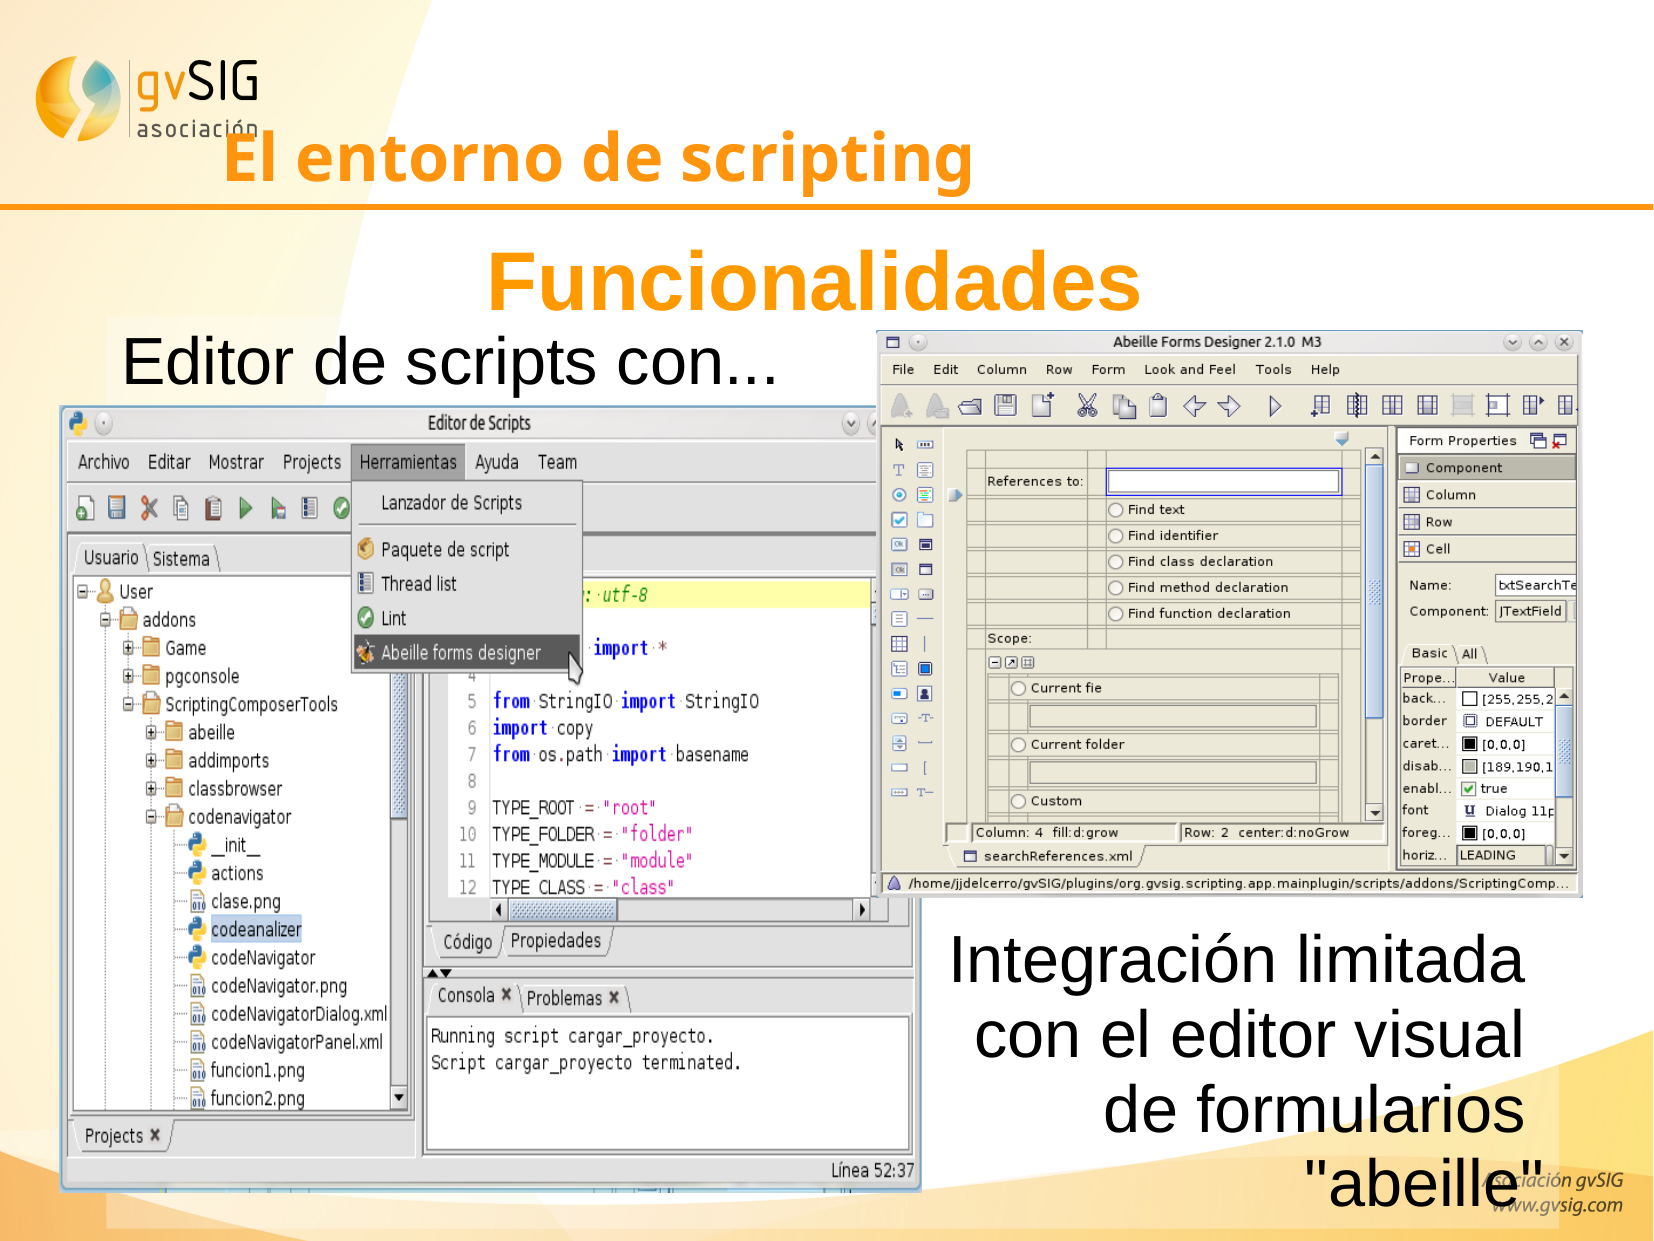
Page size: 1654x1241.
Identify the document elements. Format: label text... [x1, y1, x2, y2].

text_box Editor de scripts con... Integración limitada con el editor visual de formularios "abeille" [106, 898, 1560, 1229]
text_box Funcionalidades [23, 228, 1607, 337]
text_box Editor de scripts con... Integración limitada con el editor visual de formularios "abeille" [106, 337, 876, 405]
title El entorno de scripting [0, 0, 1654, 207]
picture [0, 210, 1654, 1241]
